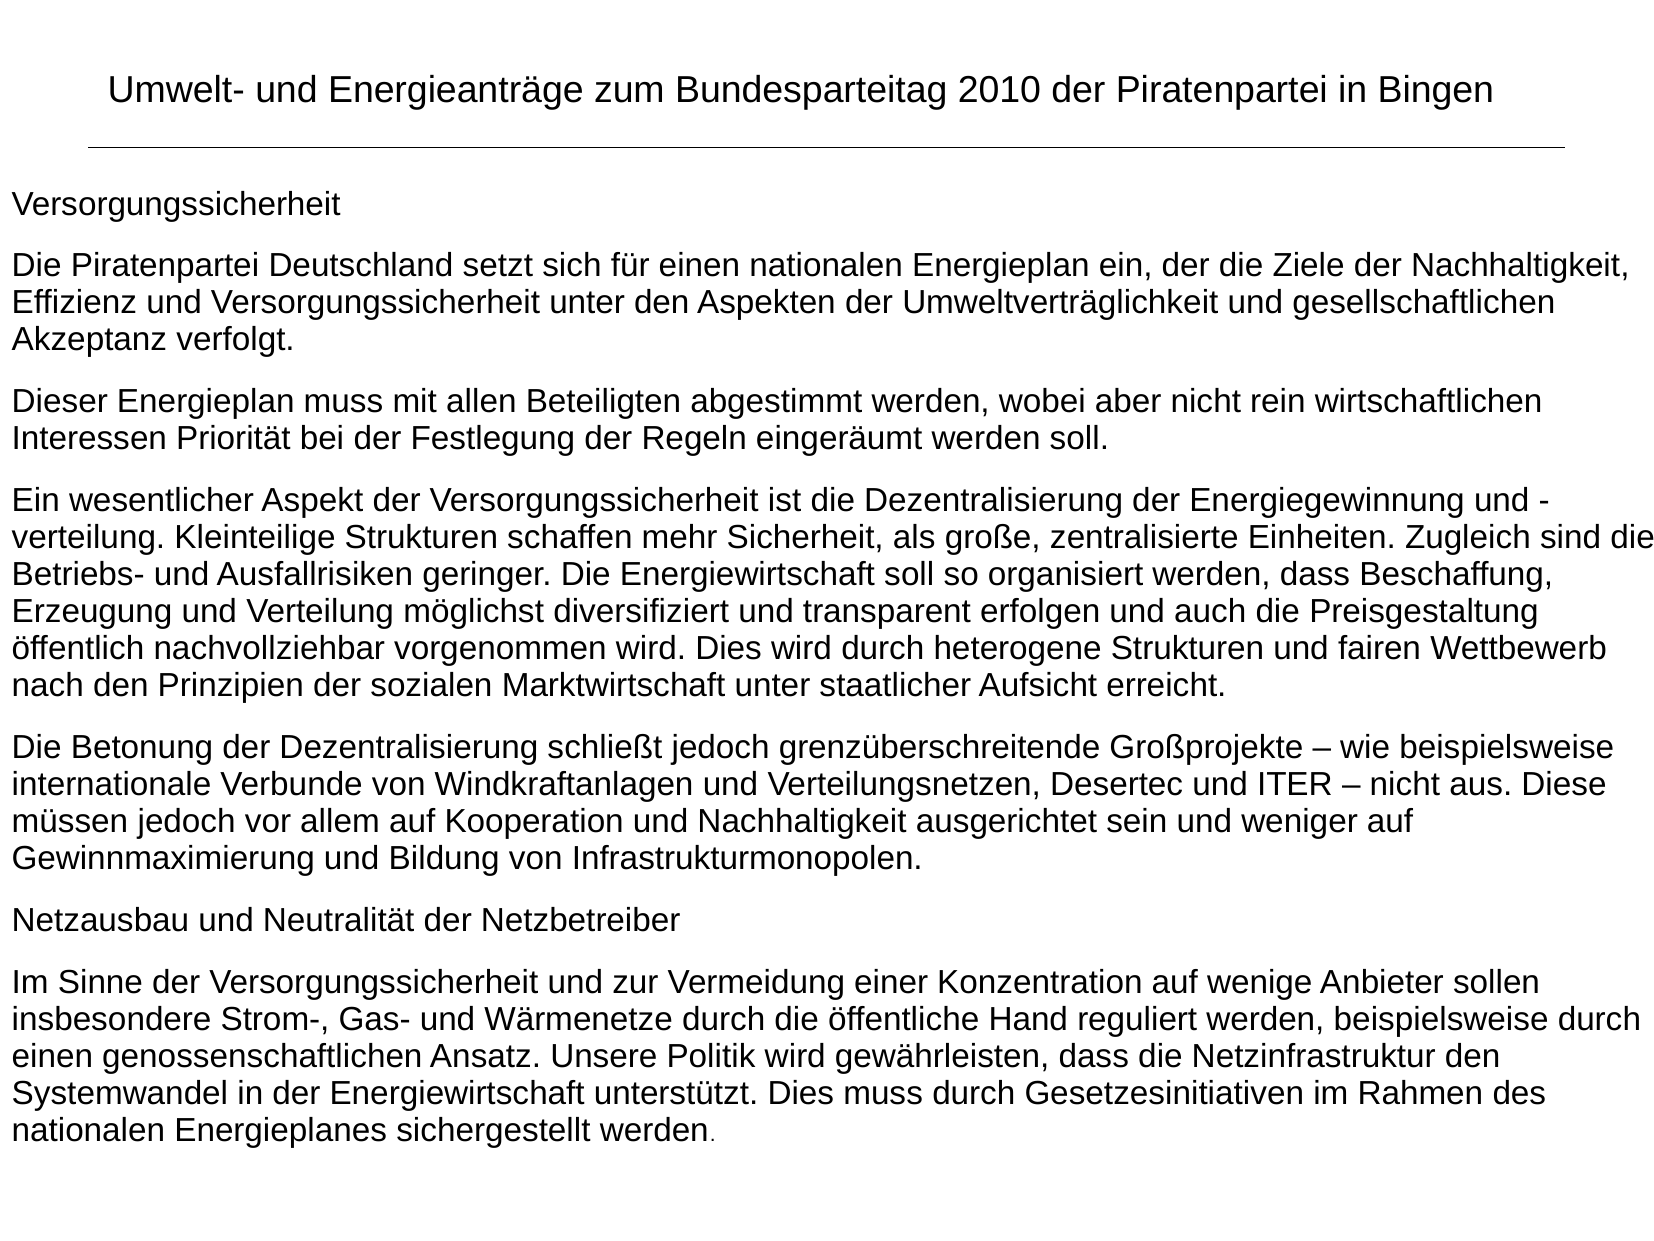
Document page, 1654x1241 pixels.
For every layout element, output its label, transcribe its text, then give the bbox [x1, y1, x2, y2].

text_box Versorgungssicherheit Die Piratenpartei Deutschland setzt sich für einen nationalen Energieplan ein, der die Ziele der Nachhaltigkeit, Effizienz und Versorgungssicherheit unter den Aspekten der Umweltverträglichkeit und gesellschaftlichen Akzeptanz verfolgt. Dieser Energieplan muss mit allen Beteiligten abgestimmt werden, wobei aber nicht rein wirtschaftlichen Interessen Priorität bei der Festlegung der Regeln eingeräumt werden soll. Ein wesentlicher Aspekt der Versorgungssicherheit ist die Dezentralisierung der Energiegewinnung und -verteilung. Kleinteilige Strukturen schaffen mehr Sicherheit, als große, zentralisierte Einheiten. Zugleich sind die Betriebs- und Ausfallrisiken geringer. Die Energiewirtschaft soll so organisiert werden, dass Beschaffung, Erzeugung und Verteilung möglichst diversifiziert und transparent erfolgen und auch die Preisgestaltung öffentlich nachvollziehbar vorgenommen wird. Dies wird durch heterogene Strukturen und fairen Wettbewerb nach den Prinzipien der sozialen Marktwirtschaft unter staatlicher Aufsicht erreicht. Die Betonung der Dezentralisierung schließt jedoch grenzüberschreitende Großprojekte – wie beispielsweise internationale Verbunde von Windkraftanlagen und Verteilungsnetzen, Desertec und ITER – nicht aus. Diese müssen jedoch vor allem auf Kooperation und Nachhaltigkeit ausgerichtet sein und weniger auf Gewinnmaximierung und Bildung von Infrastrukturmonopolen. Netzausbau und Neutralität der Netzbetreiber Im Sinne der Versorgungssicherheit und zur Vermeidung einer Konzentration auf wenige Anbieter sollen insbesondere Strom-, Gas- und Wärmenetze durch die öffentliche Hand reguliert werden, beispielsweise durch einen genossenschaftlichen Ansatz. Unsere Politik wird gewährleisten, dass die Netzinfrastruktur den Systemwandel in der Energiewirtschaft unterstützt. Dies muss durch Gesetzesinitiativen im Rahmen des nationalen Energieplanes sichergestellt werden. [0, 177, 1654, 1204]
